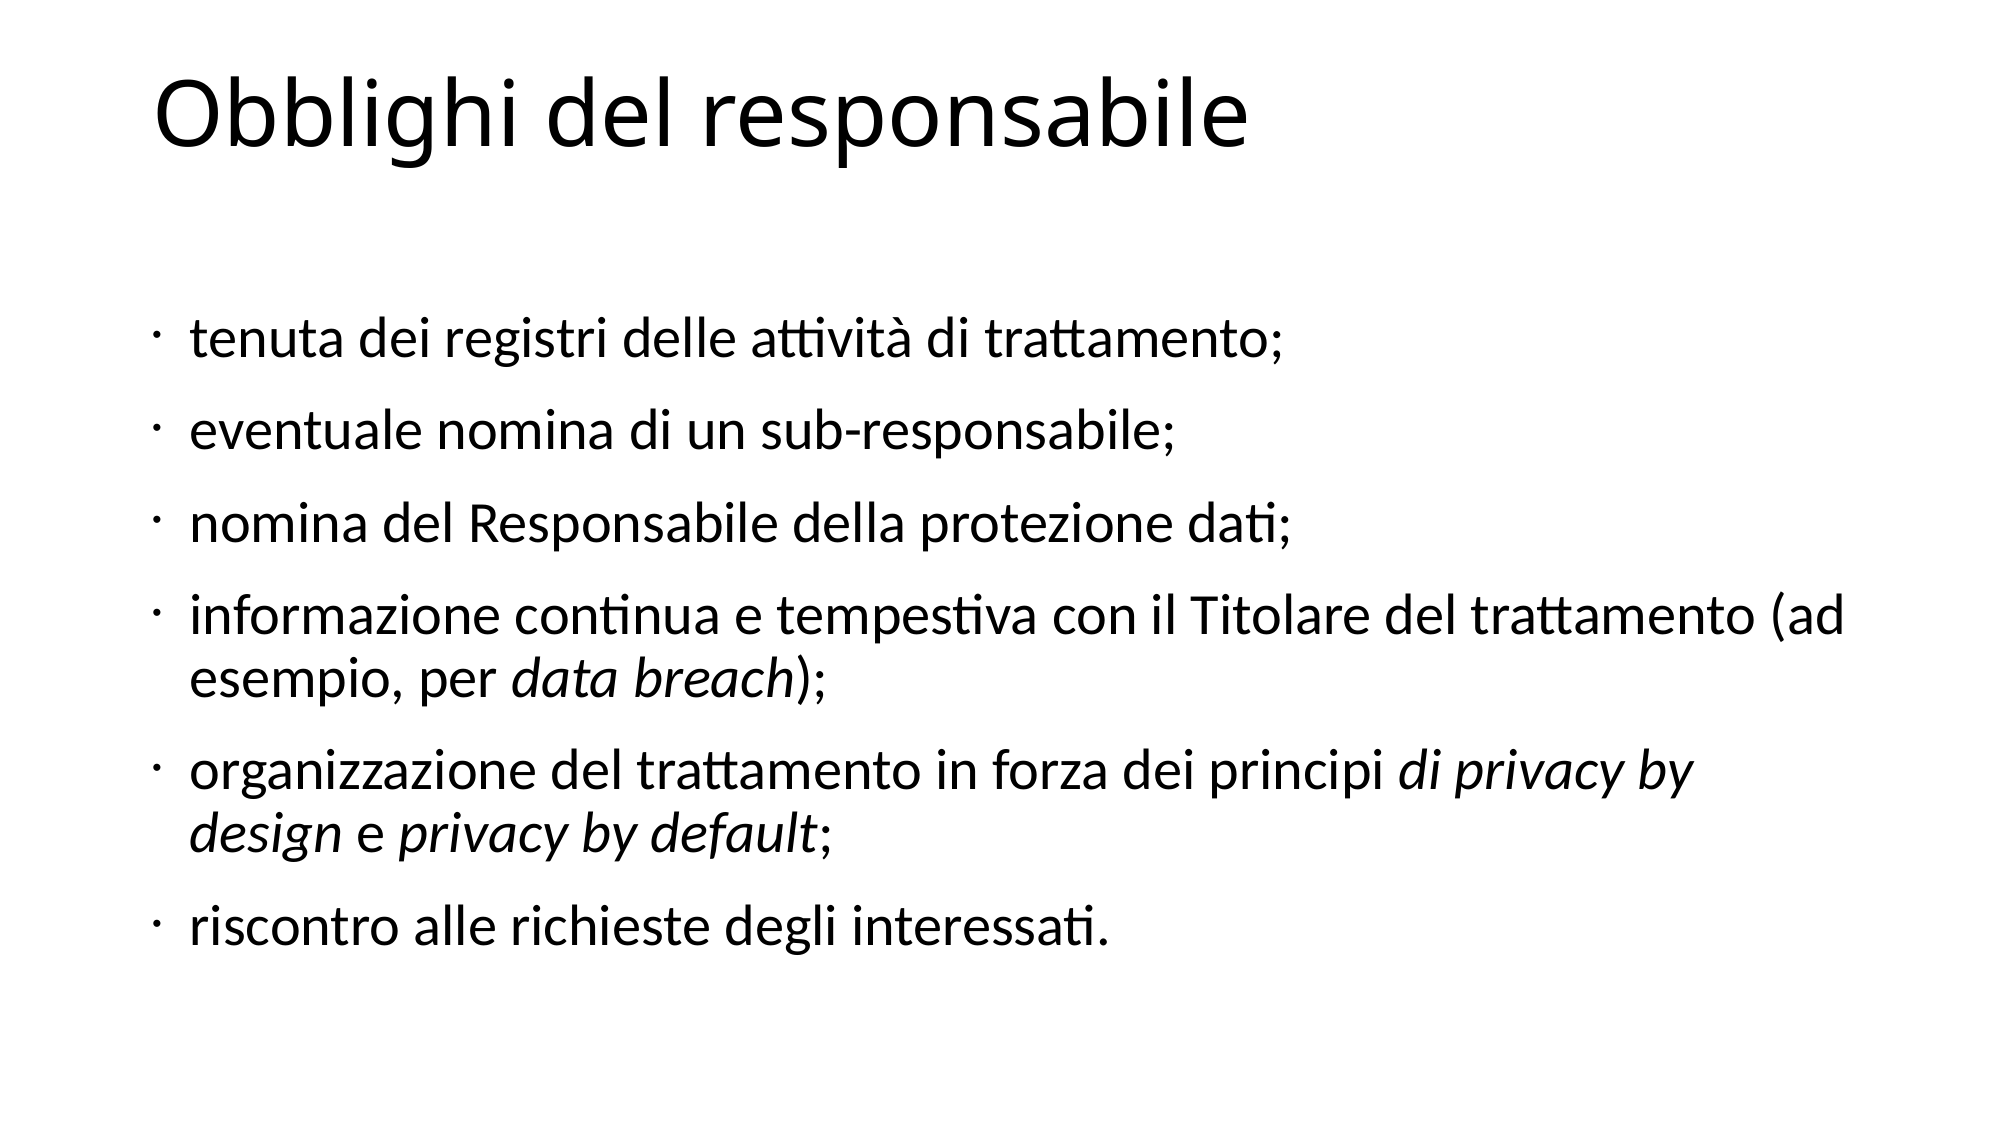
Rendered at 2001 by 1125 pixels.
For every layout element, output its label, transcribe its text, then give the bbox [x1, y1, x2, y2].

title Obblighi del responsabile [137, 59, 1863, 278]
list tenuta dei registri delle attività di trattamento; eventuale nomina di un sub-responsabile; nomina del Responsabile della protezione dati; informazione continua e tempestiva con il Titolare del trattamento (ad esempio, per data breach); organizzazione del trattamento in forza dei principi di privacy by design e privacy by default; riscontro alle richieste degli interessati. [137, 299, 1863, 1014]
